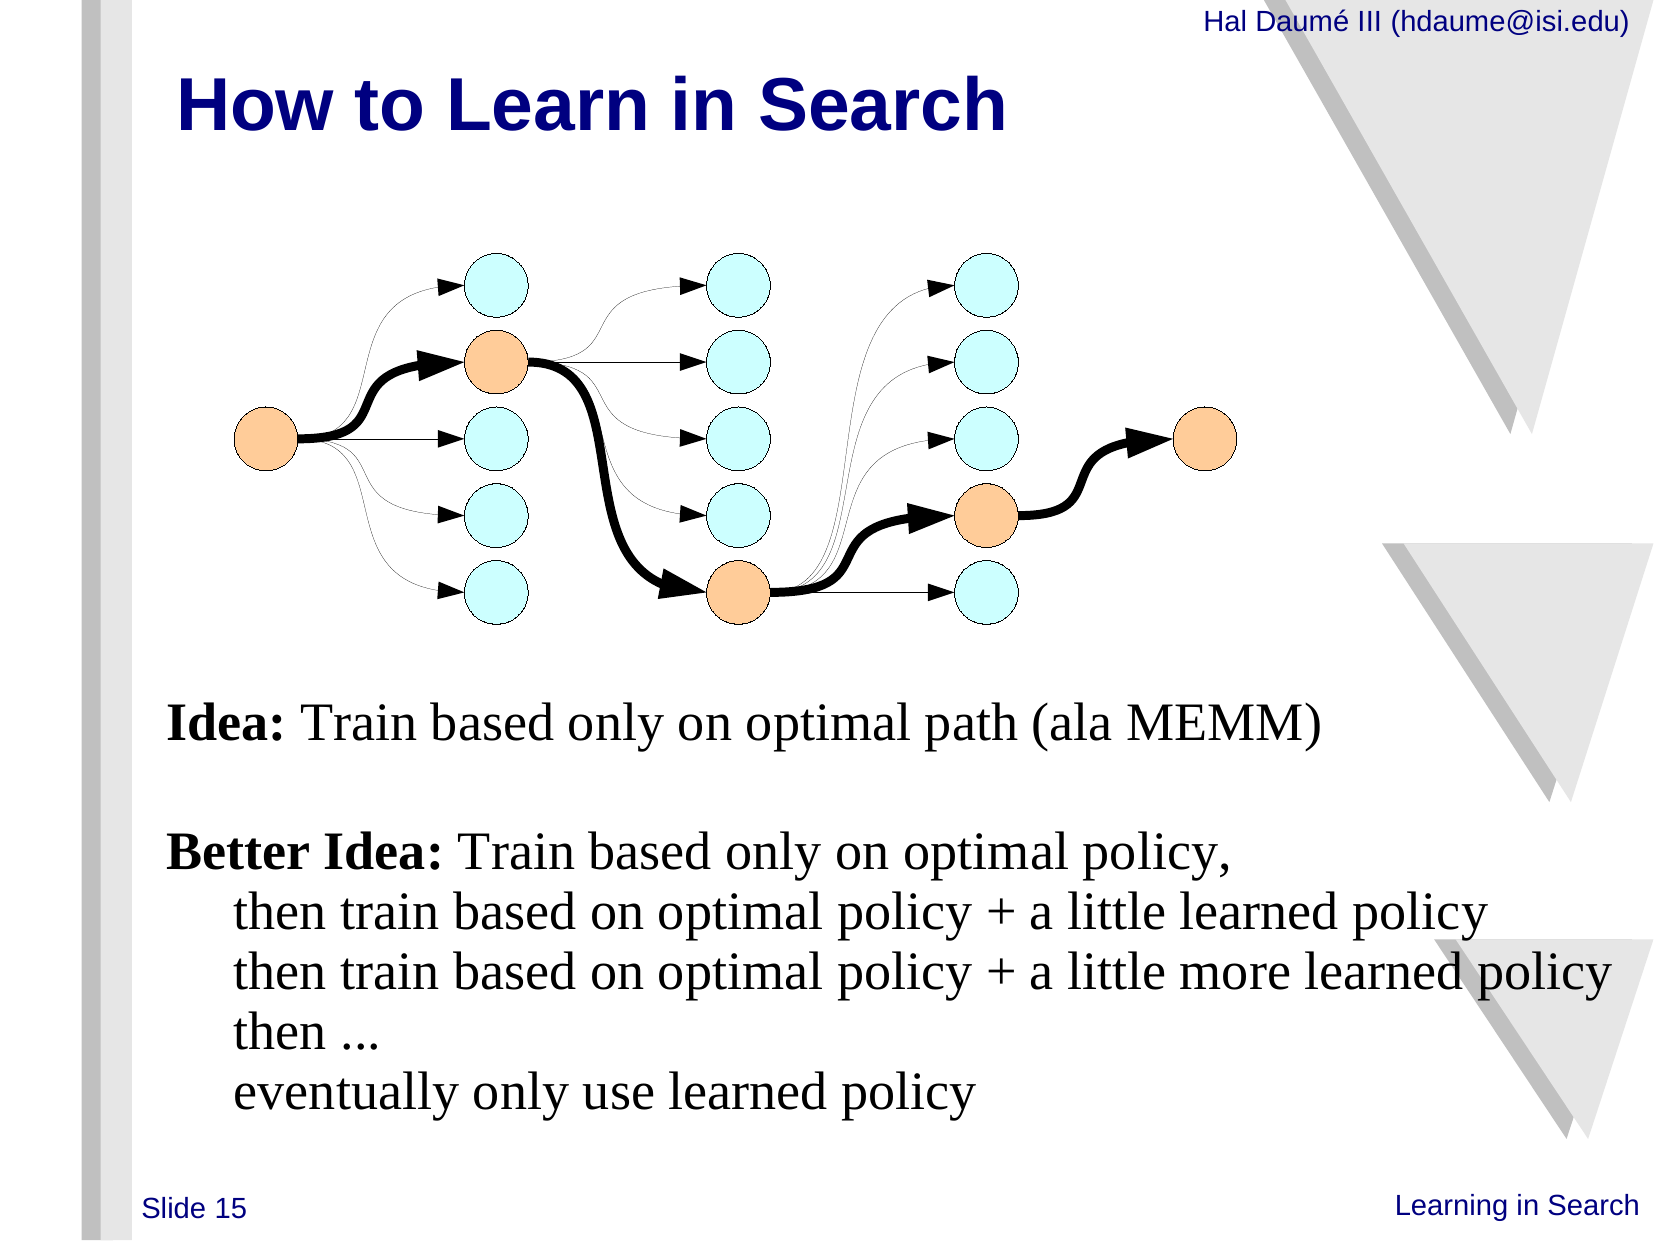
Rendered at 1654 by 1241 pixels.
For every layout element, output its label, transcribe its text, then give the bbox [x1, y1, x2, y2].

text_box [954, 560, 1019, 625]
text_box [234, 406, 298, 471]
text_box [706, 406, 771, 471]
text_box [954, 253, 1019, 318]
text_box [706, 560, 770, 625]
text_box [954, 483, 1018, 548]
text_box [464, 330, 528, 394]
text_box [464, 560, 529, 625]
text_box [706, 330, 771, 394]
text_box [706, 483, 771, 548]
text_box Idea: Train based only on optimal path (ala MEMM) [160, 685, 1330, 769]
text_box Better Idea: Train based only on optimal policy, then train based on optimal policy + a little learned policy then train based on optimal policy + a little more learned policy then ... eventually only use learned policy [160, 815, 1621, 1161]
text_box [954, 330, 1019, 394]
text_box [706, 253, 771, 318]
text_box [1173, 406, 1237, 471]
text_box [954, 406, 1019, 471]
text_box [464, 253, 529, 318]
text_box [464, 483, 529, 548]
text_box [464, 406, 529, 471]
title How to Learn in Search [176, 44, 1509, 166]
